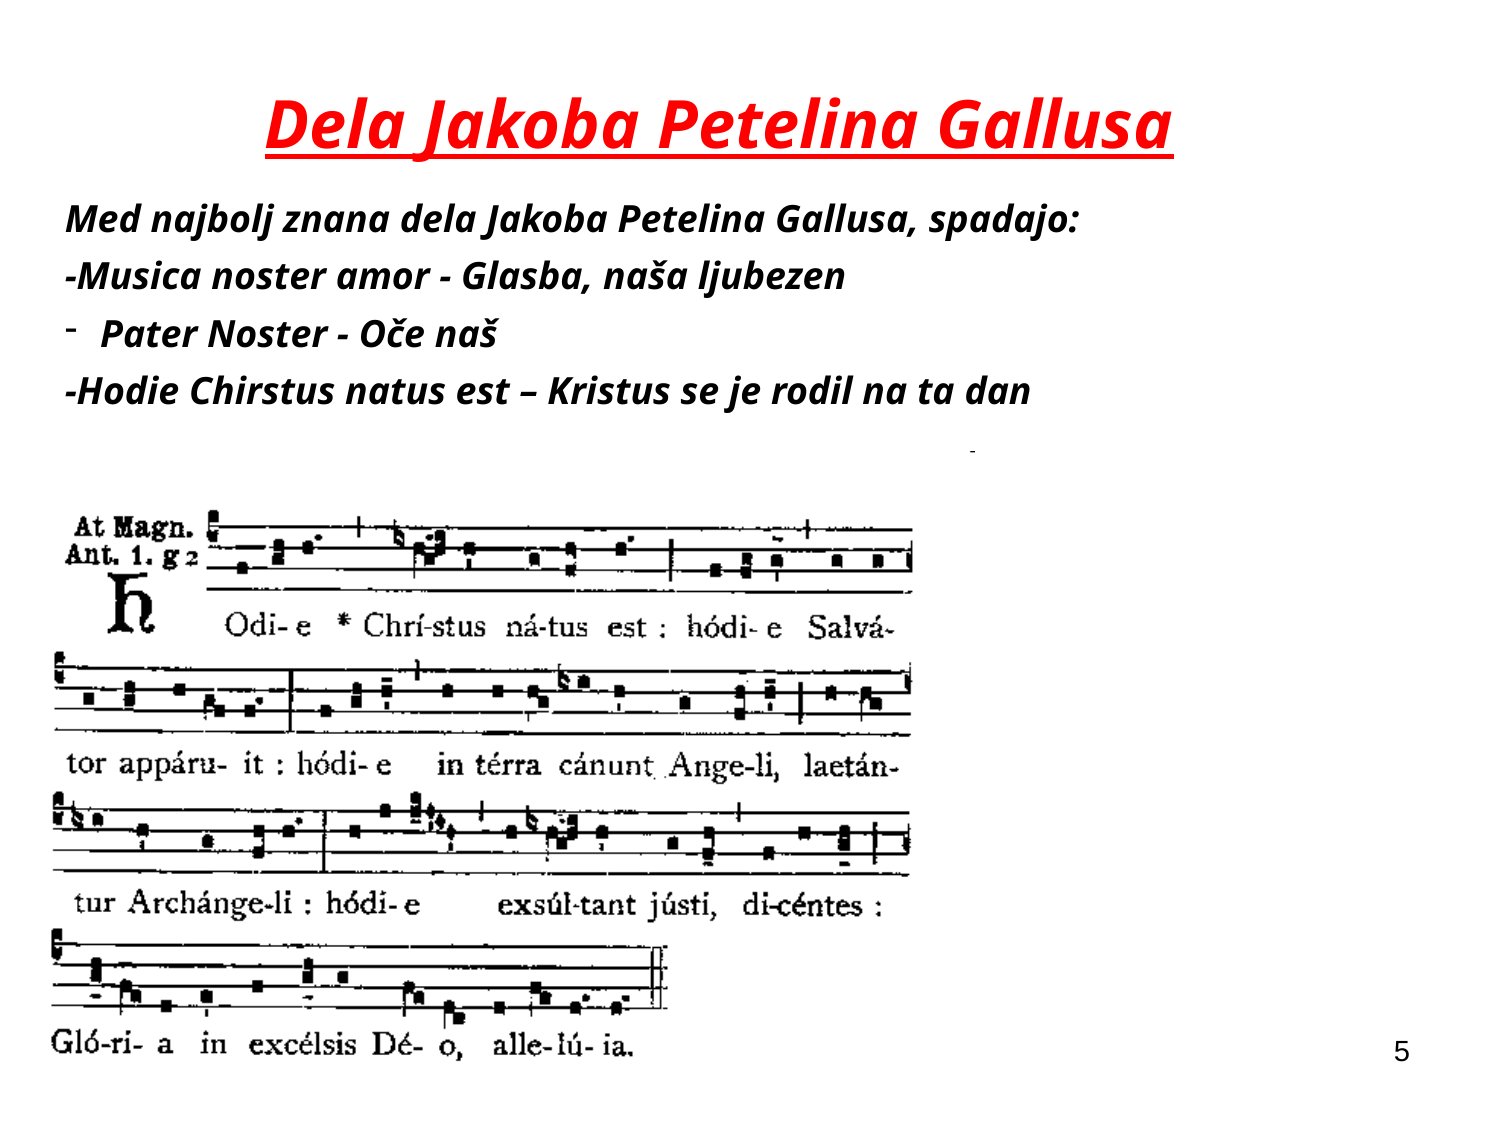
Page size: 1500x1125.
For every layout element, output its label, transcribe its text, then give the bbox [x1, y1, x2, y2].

text_box Dela Jakoba Petelina Gallusa [249, 74, 1313, 170]
slide_number <number> [1074, 1024, 1425, 1103]
picture [0, 451, 975, 1125]
text_box Med najbolj znana dela Jakoba Petelina Gallusa, spadajo: -Musica noster amor - Glasba, naša ljubezen Pater Noster - Oče naš -Hodie Chirstus natus est – Kristus se je rodil na ta dan [49, 187, 1400, 478]
